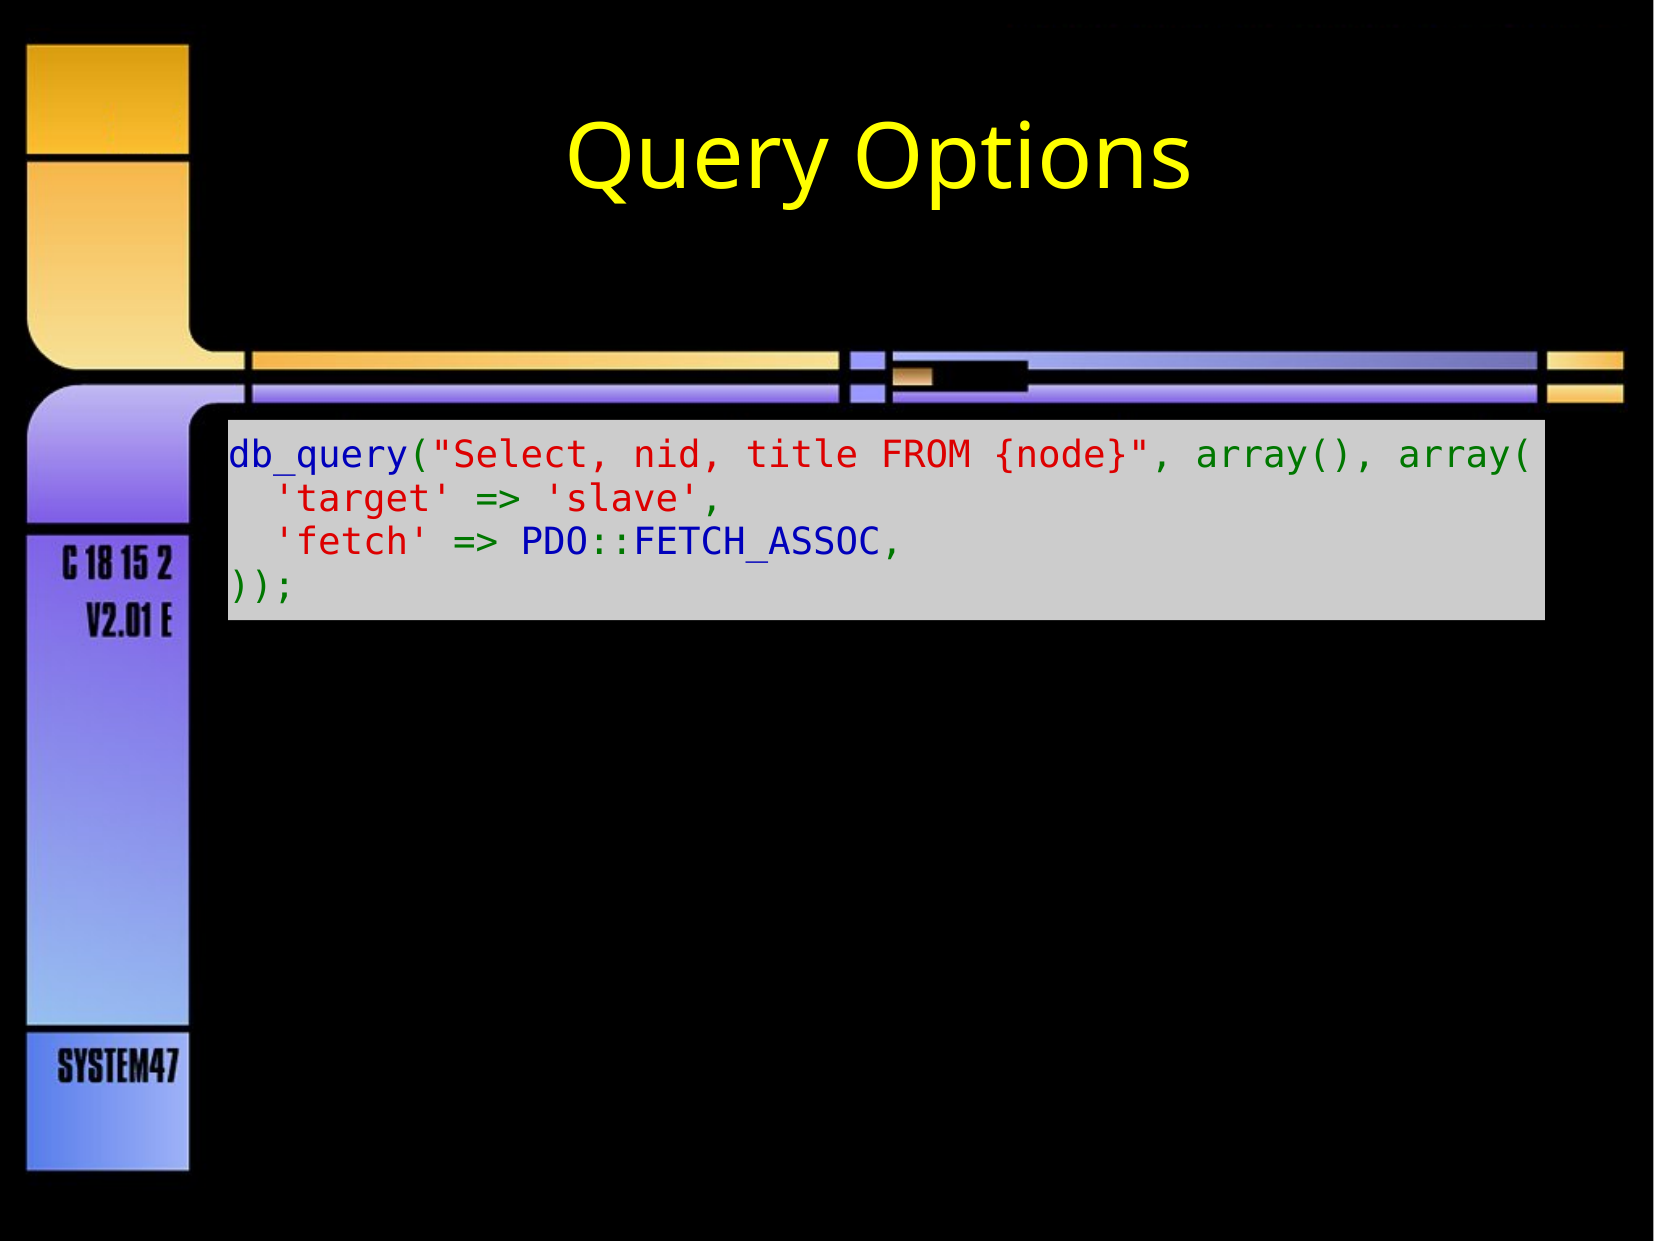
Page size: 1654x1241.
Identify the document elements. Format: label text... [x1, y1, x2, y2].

subtitle db_query("Select, nid, title FROM {node}", array(), array( 'target' => 'slave', 'fetch' => PDO::FETCH_ASSOC, )); [228, 419, 1545, 621]
picture [0, 0, 1654, 1241]
title Query Options [187, 56, 1571, 250]
